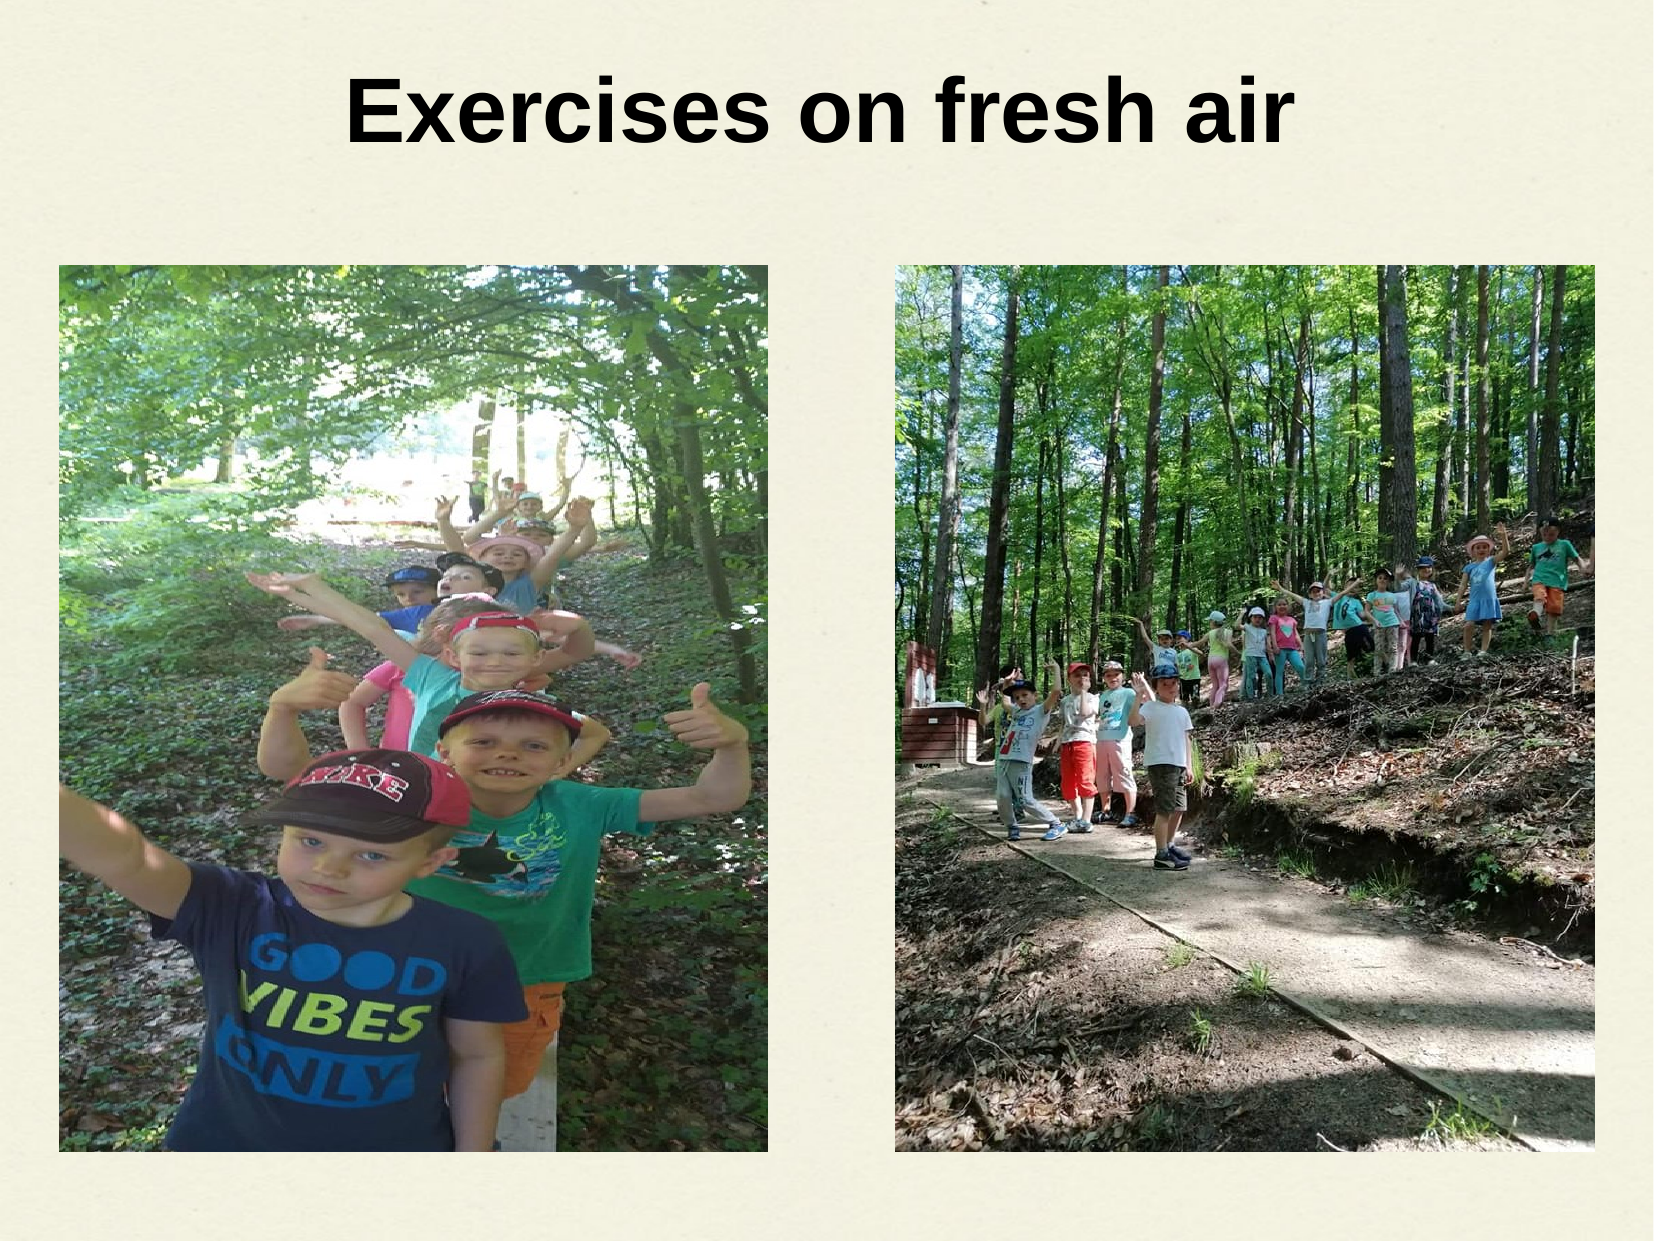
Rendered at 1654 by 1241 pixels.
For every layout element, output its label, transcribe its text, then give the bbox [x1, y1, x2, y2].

picture [0, 0, 1654, 1241]
title Exercises on fresh air [76, 14, 1565, 207]
